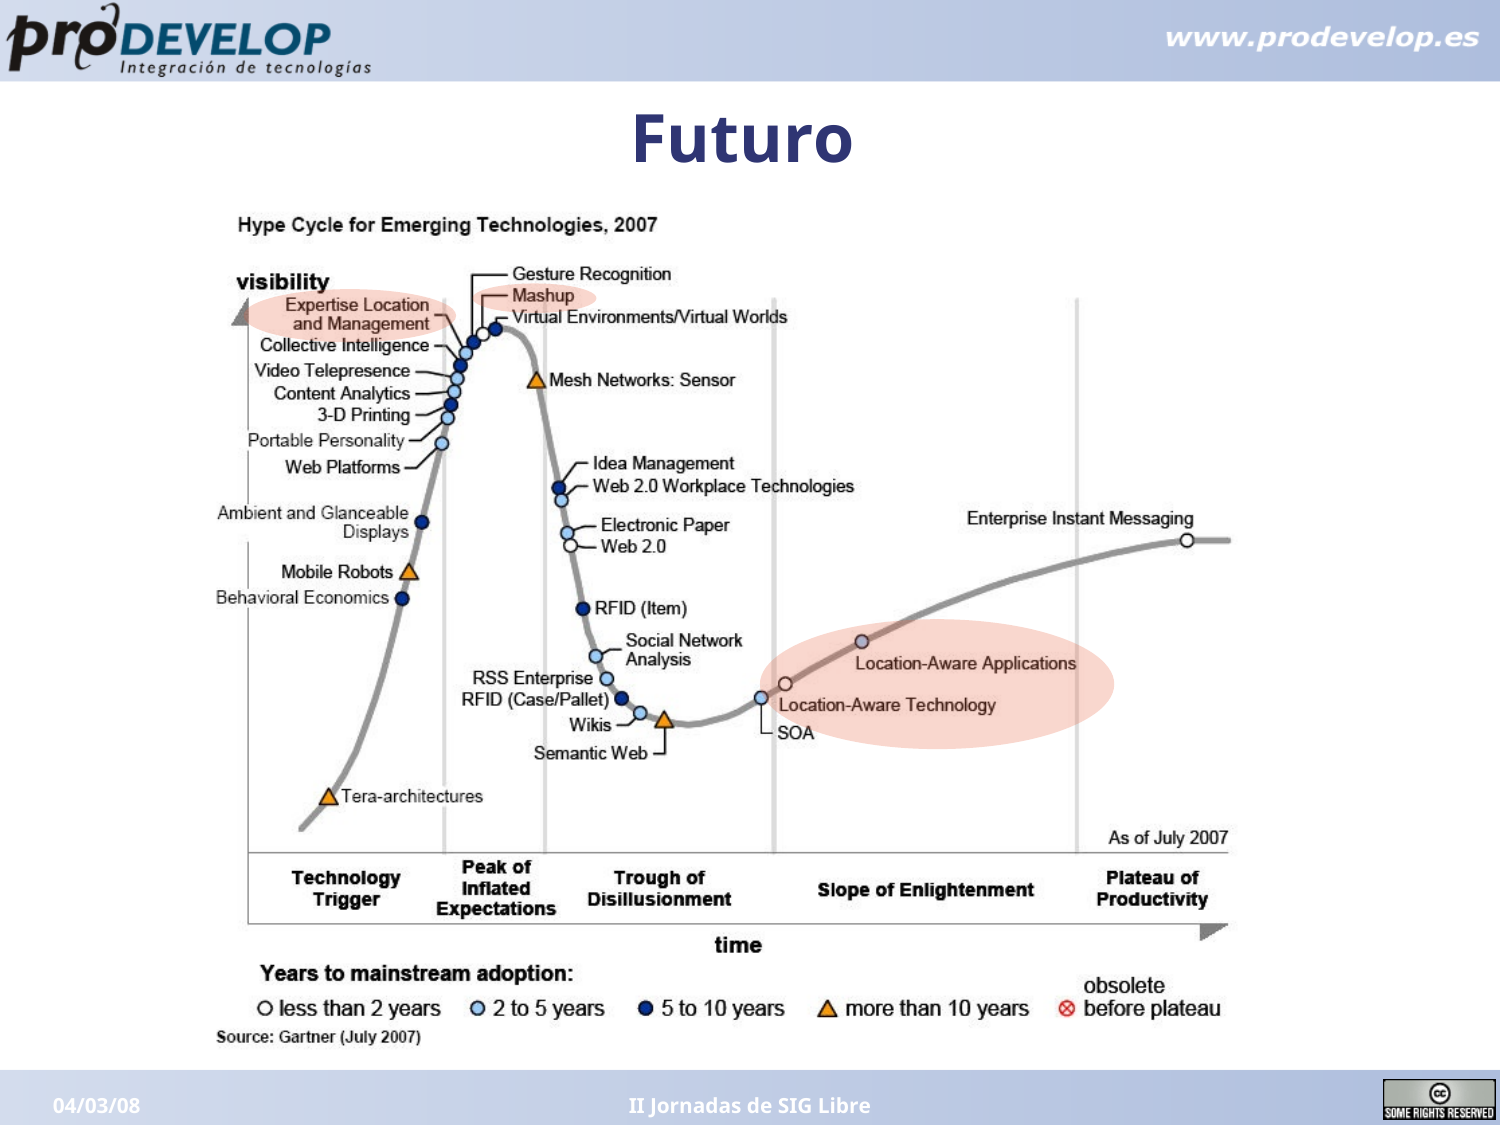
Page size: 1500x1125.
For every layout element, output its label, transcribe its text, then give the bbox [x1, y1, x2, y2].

text_box [472, 283, 597, 313]
text_box [243, 289, 457, 343]
picture [0, 0, 1500, 1125]
title Futuro [67, 72, 1418, 201]
text_box [759, 619, 1115, 750]
